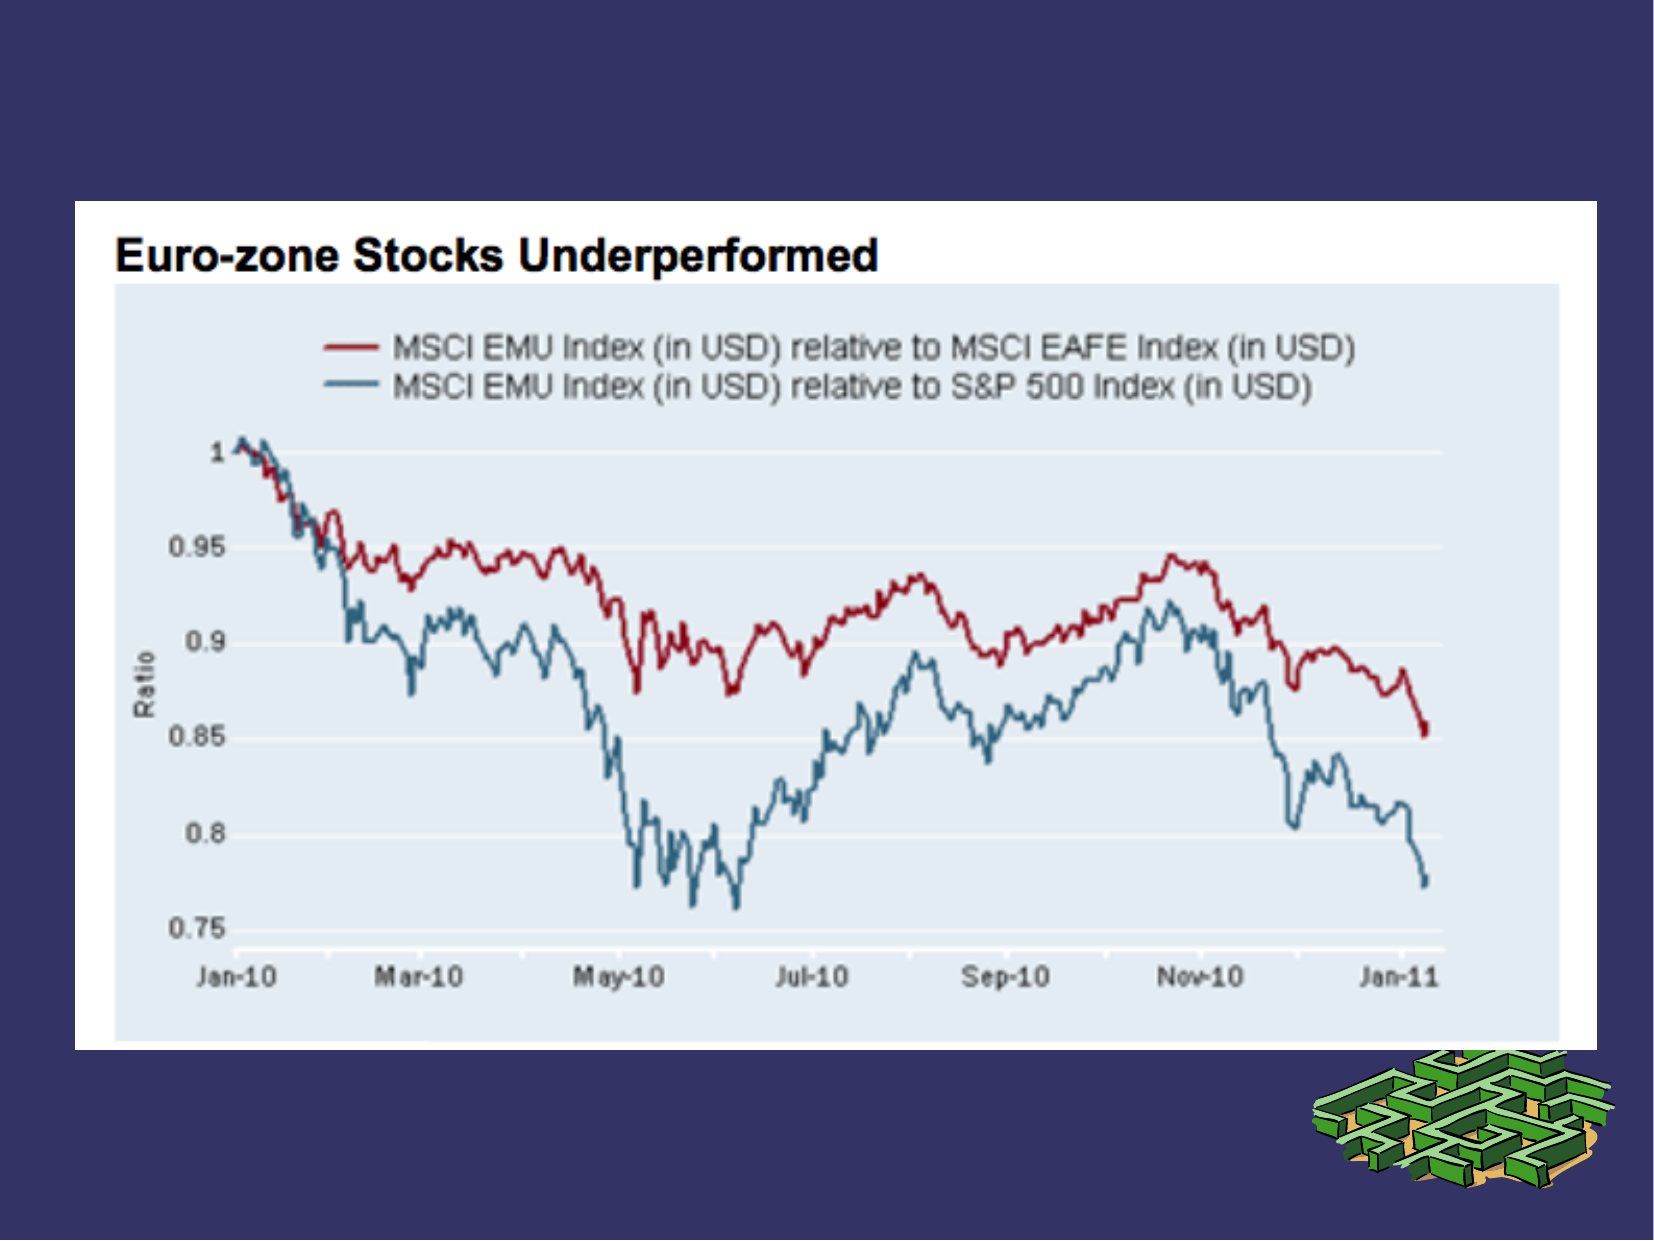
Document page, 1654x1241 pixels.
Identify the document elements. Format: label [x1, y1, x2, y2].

picture [75, 201, 1597, 1050]
